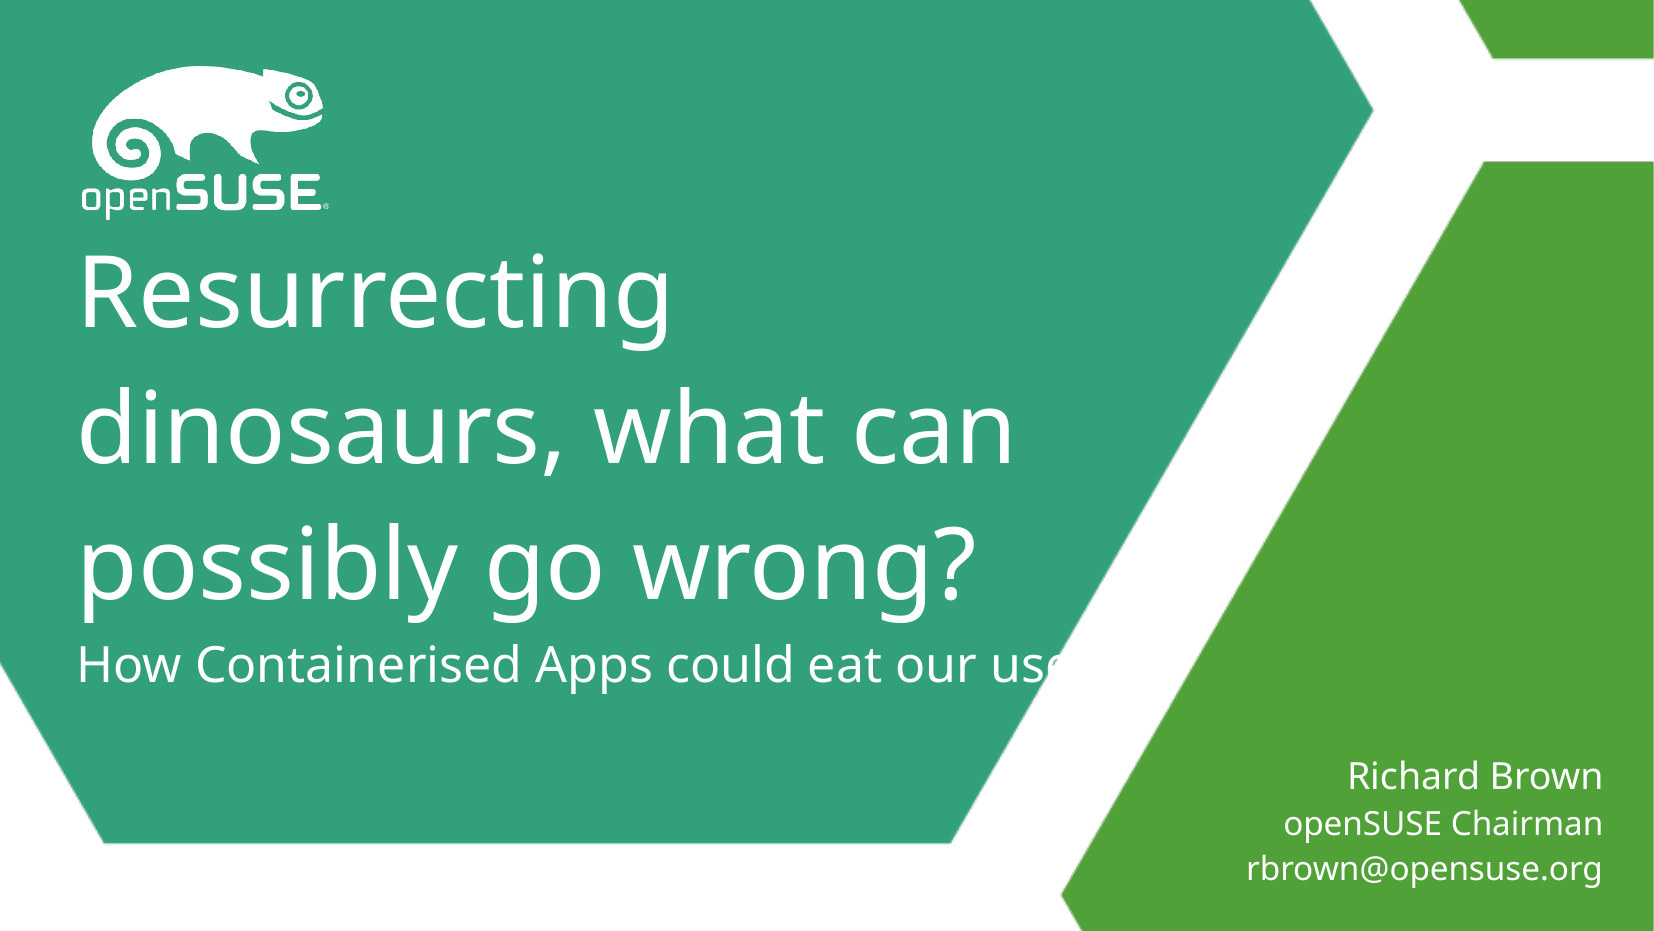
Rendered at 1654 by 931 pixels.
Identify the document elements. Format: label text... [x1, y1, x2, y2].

title Resurrecting dinosaurs, what can possibly go wrong? How Containerised Apps could eat our users. [76, 206, 1154, 711]
subtitle Richard Brown openSUSE Chairman rbrown@opensuse.org [1177, 686, 1604, 931]
picture [0, 0, 1654, 931]
